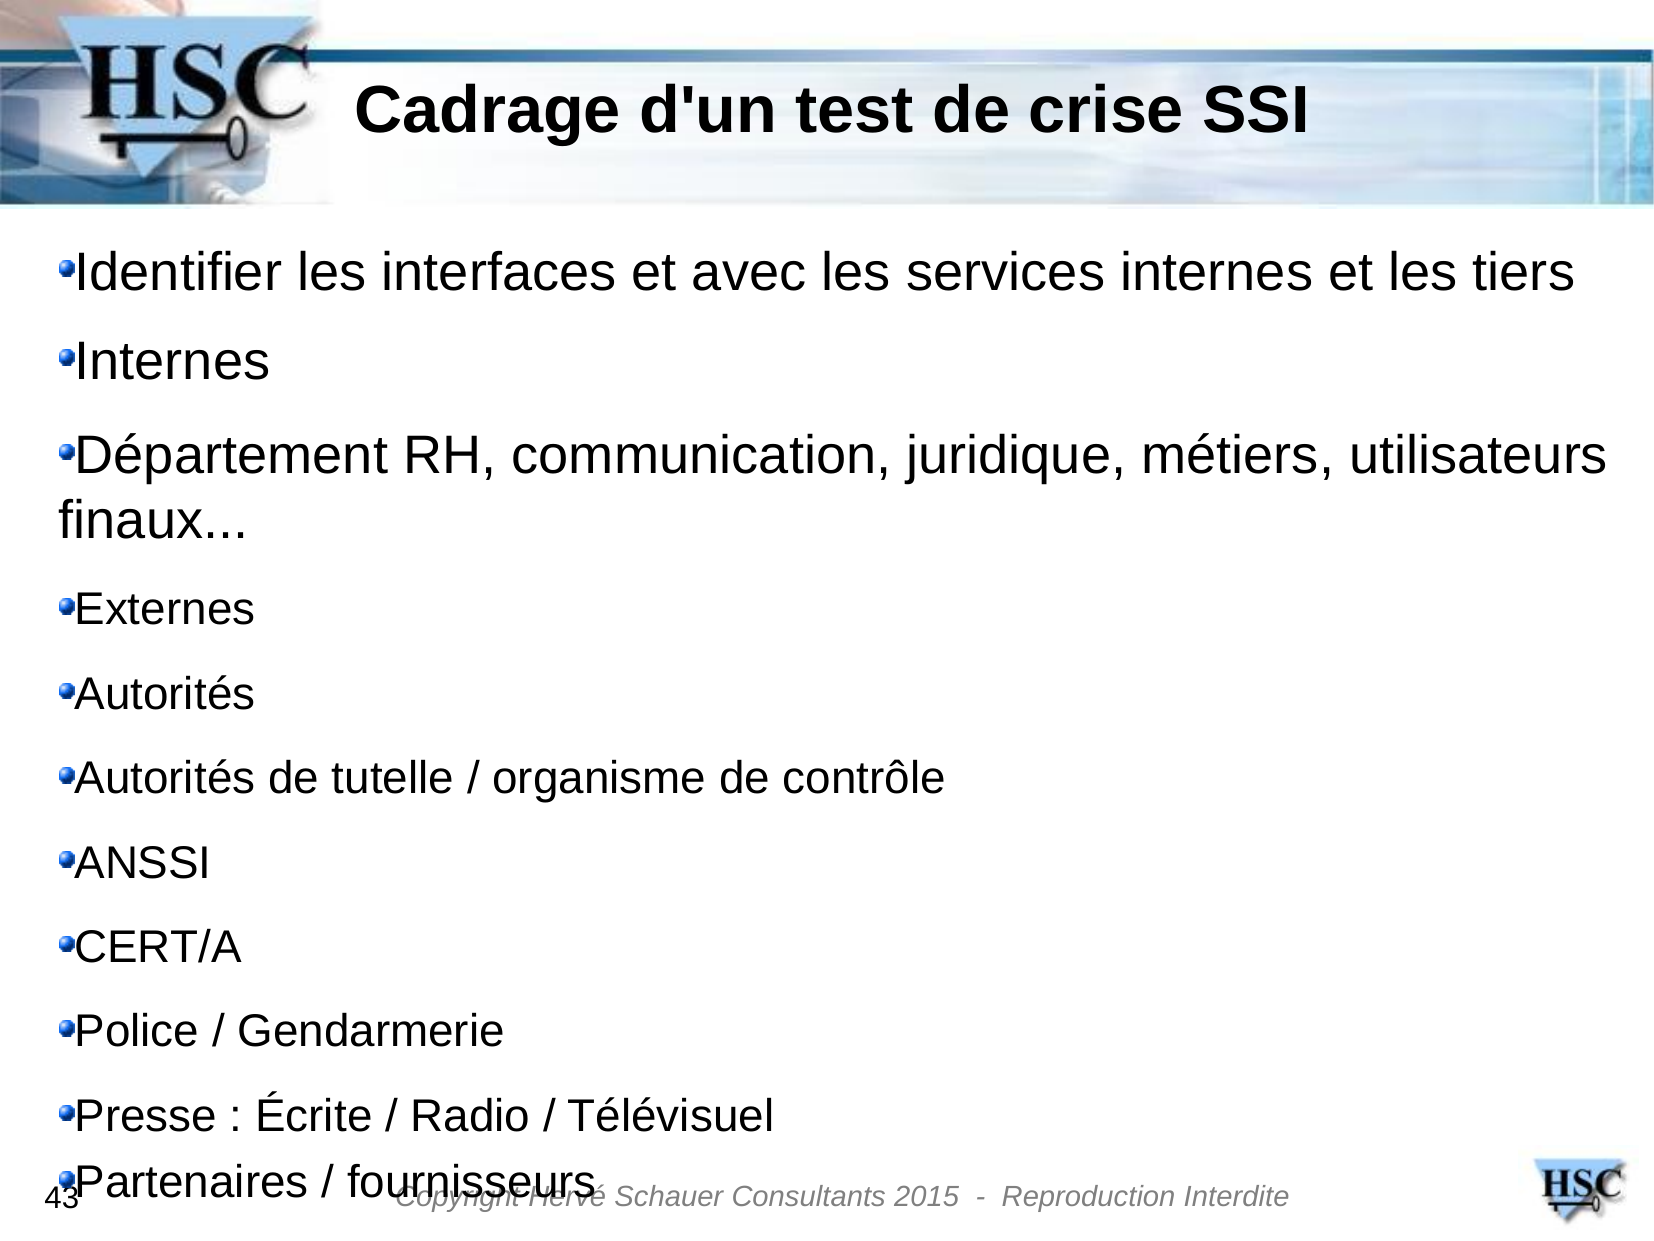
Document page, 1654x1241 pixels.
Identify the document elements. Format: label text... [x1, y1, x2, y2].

list Identifier les interfaces et avec les services internes et les tiers Internes Département RH, communication, juridique, métiers, utilisateurs finaux... Externes Autorités Autorités de tutelle / organisme de contrôle ANSSI CERT/A Police / Gendarmerie Presse : Écrite / Radio / Télévisuel Partenaires / fournisseurs Clients [59, 236, 1625, 1152]
title Cadrage d'un test de crise SSI [354, 2, 1654, 210]
